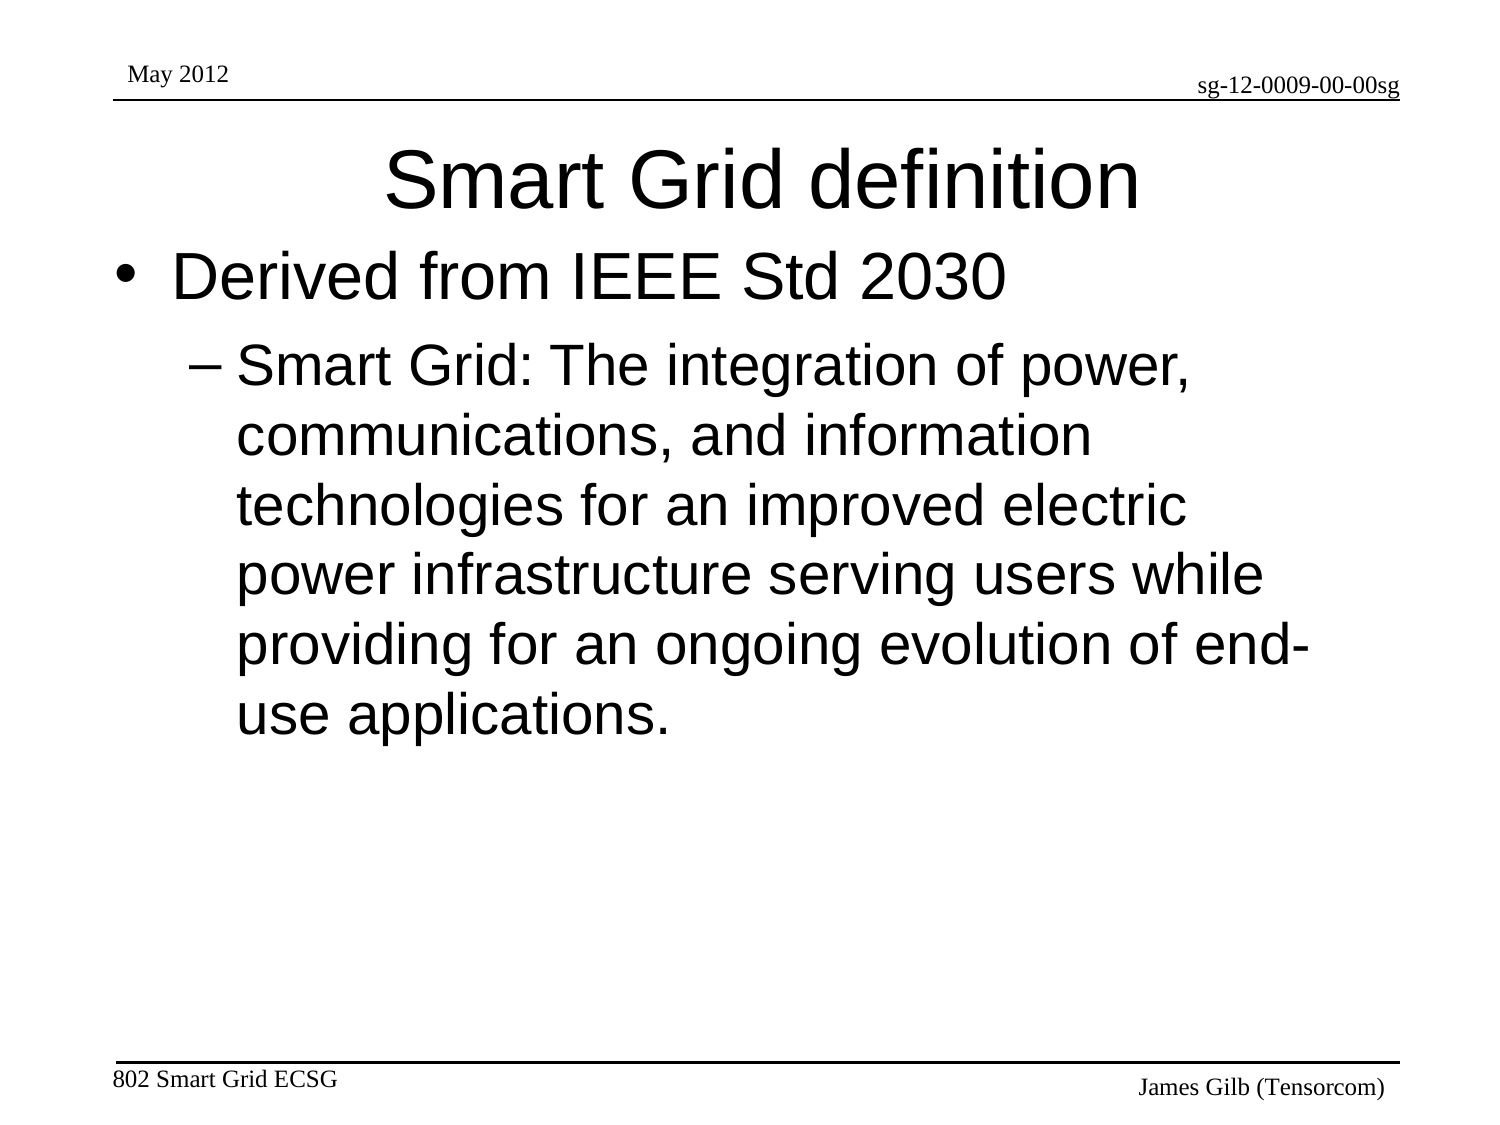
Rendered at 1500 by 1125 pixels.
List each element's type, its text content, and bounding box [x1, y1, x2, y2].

list Derived from IEEE Std 2030 Smart Grid: The integration of power, communications, and information technologies for an improved electric power infrastructure serving users while providing for an ongoing evolution of end-use applications. [99, 224, 1375, 1013]
title Smart Grid definition [125, 112, 1401, 238]
